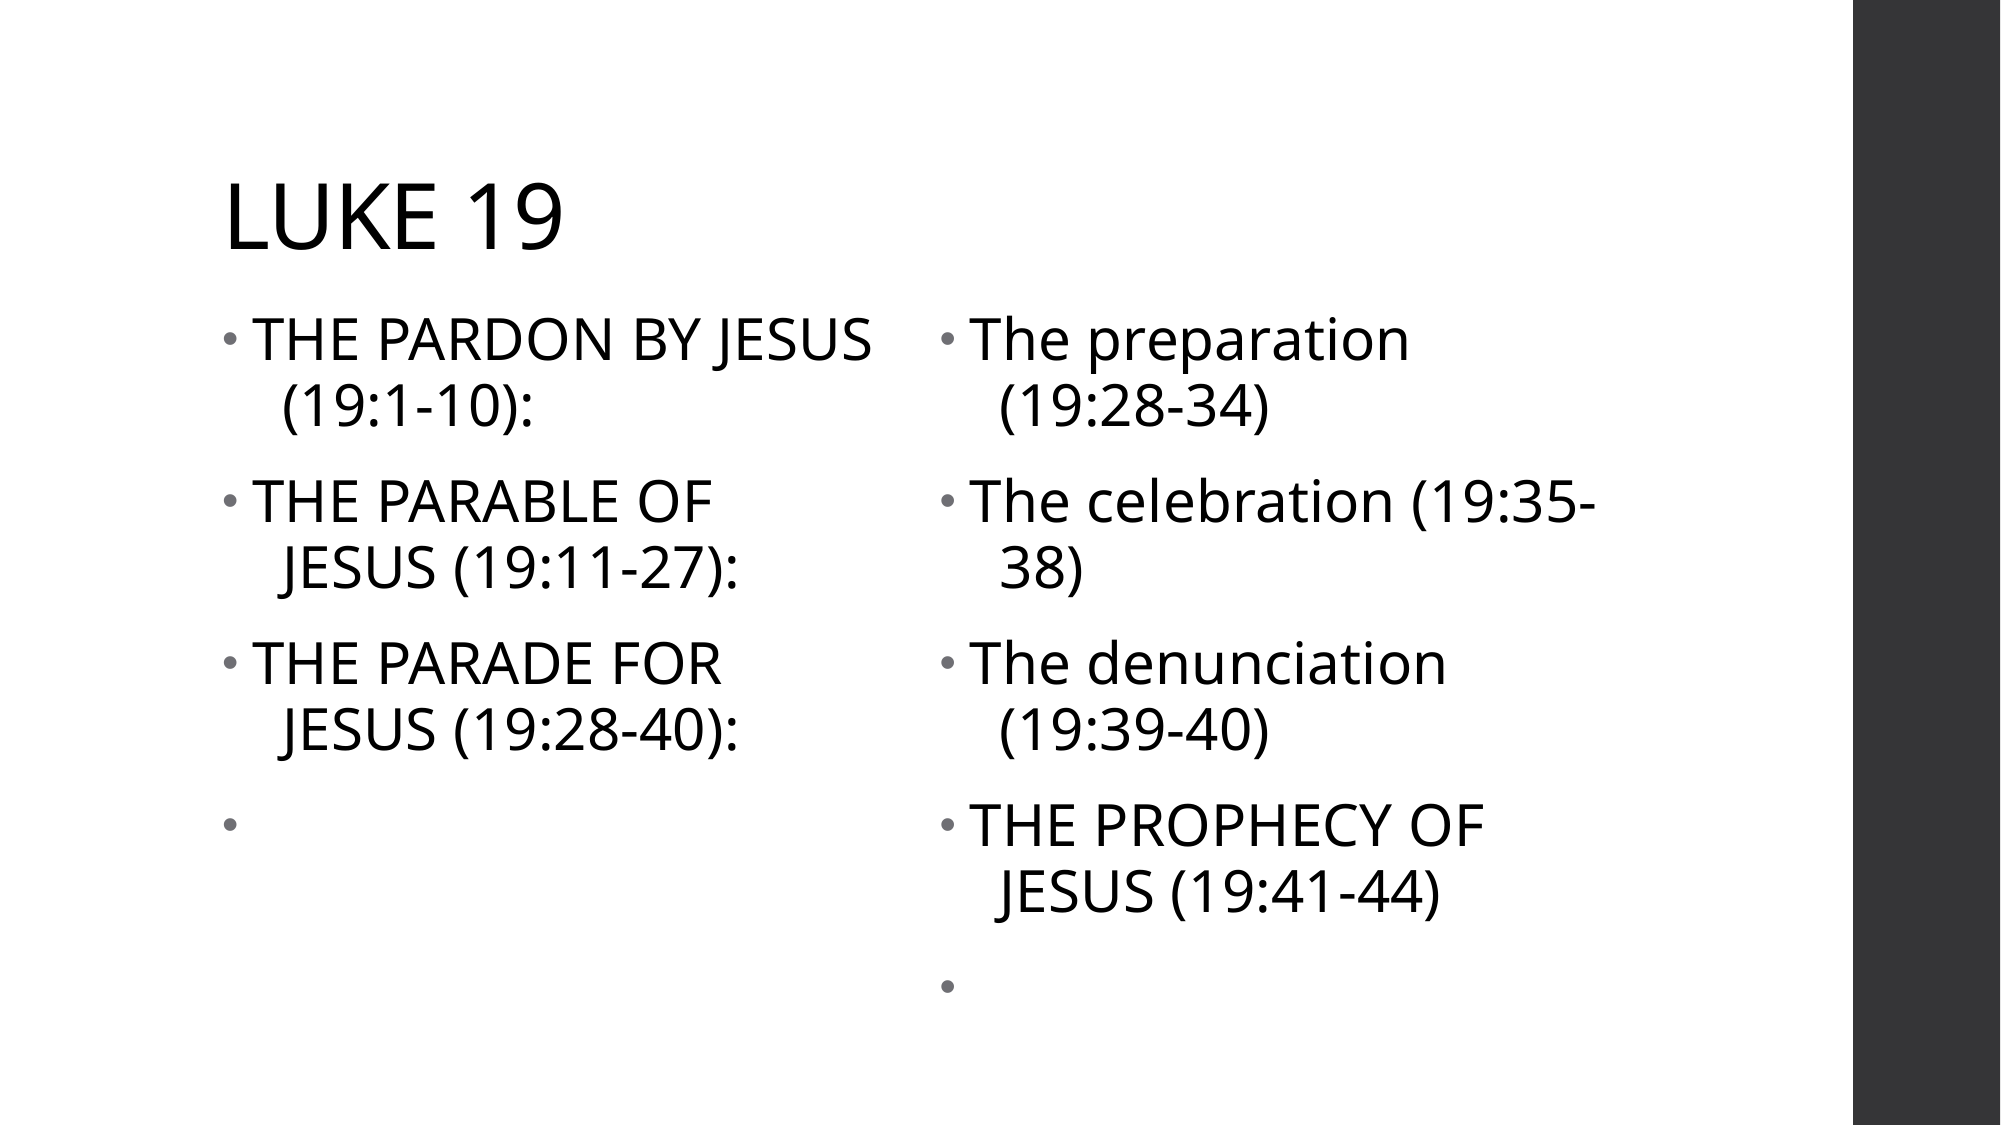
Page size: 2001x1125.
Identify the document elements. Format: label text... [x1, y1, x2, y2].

list The preparation (19:28-34) The celebration (19:35-38) The denunciation (19:39-40) THE PROPHECY OF JESUS (19:41-44) [924, 299, 1617, 1014]
list THE PARDON BY JESUS (19:1-10): THE PARABLE OF JESUS (19:11-27): THE PARADE FOR JESUS (19:28-40): [207, 299, 900, 1014]
title LUKE 19 [206, 60, 1797, 278]
